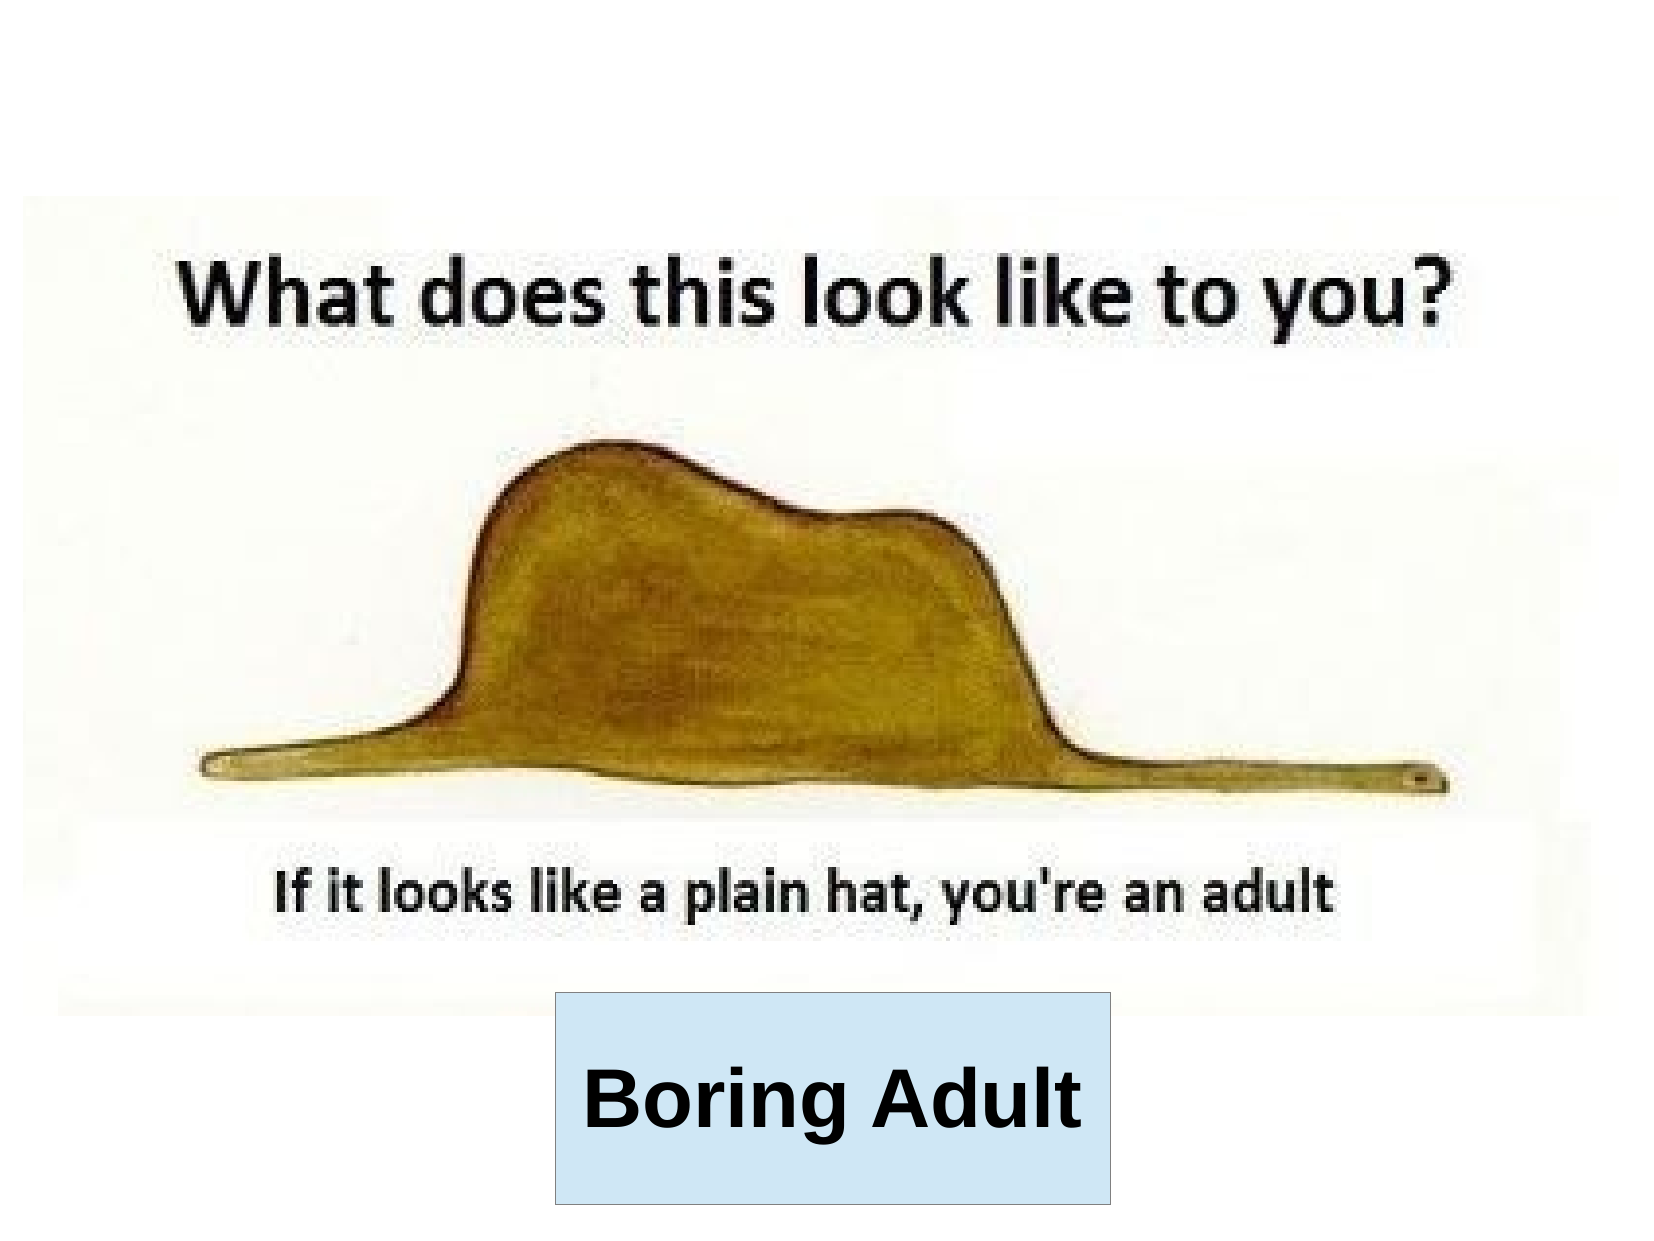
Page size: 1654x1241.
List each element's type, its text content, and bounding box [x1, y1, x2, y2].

text_box Boring Adult [555, 992, 1111, 1205]
picture [23, 196, 1619, 1016]
